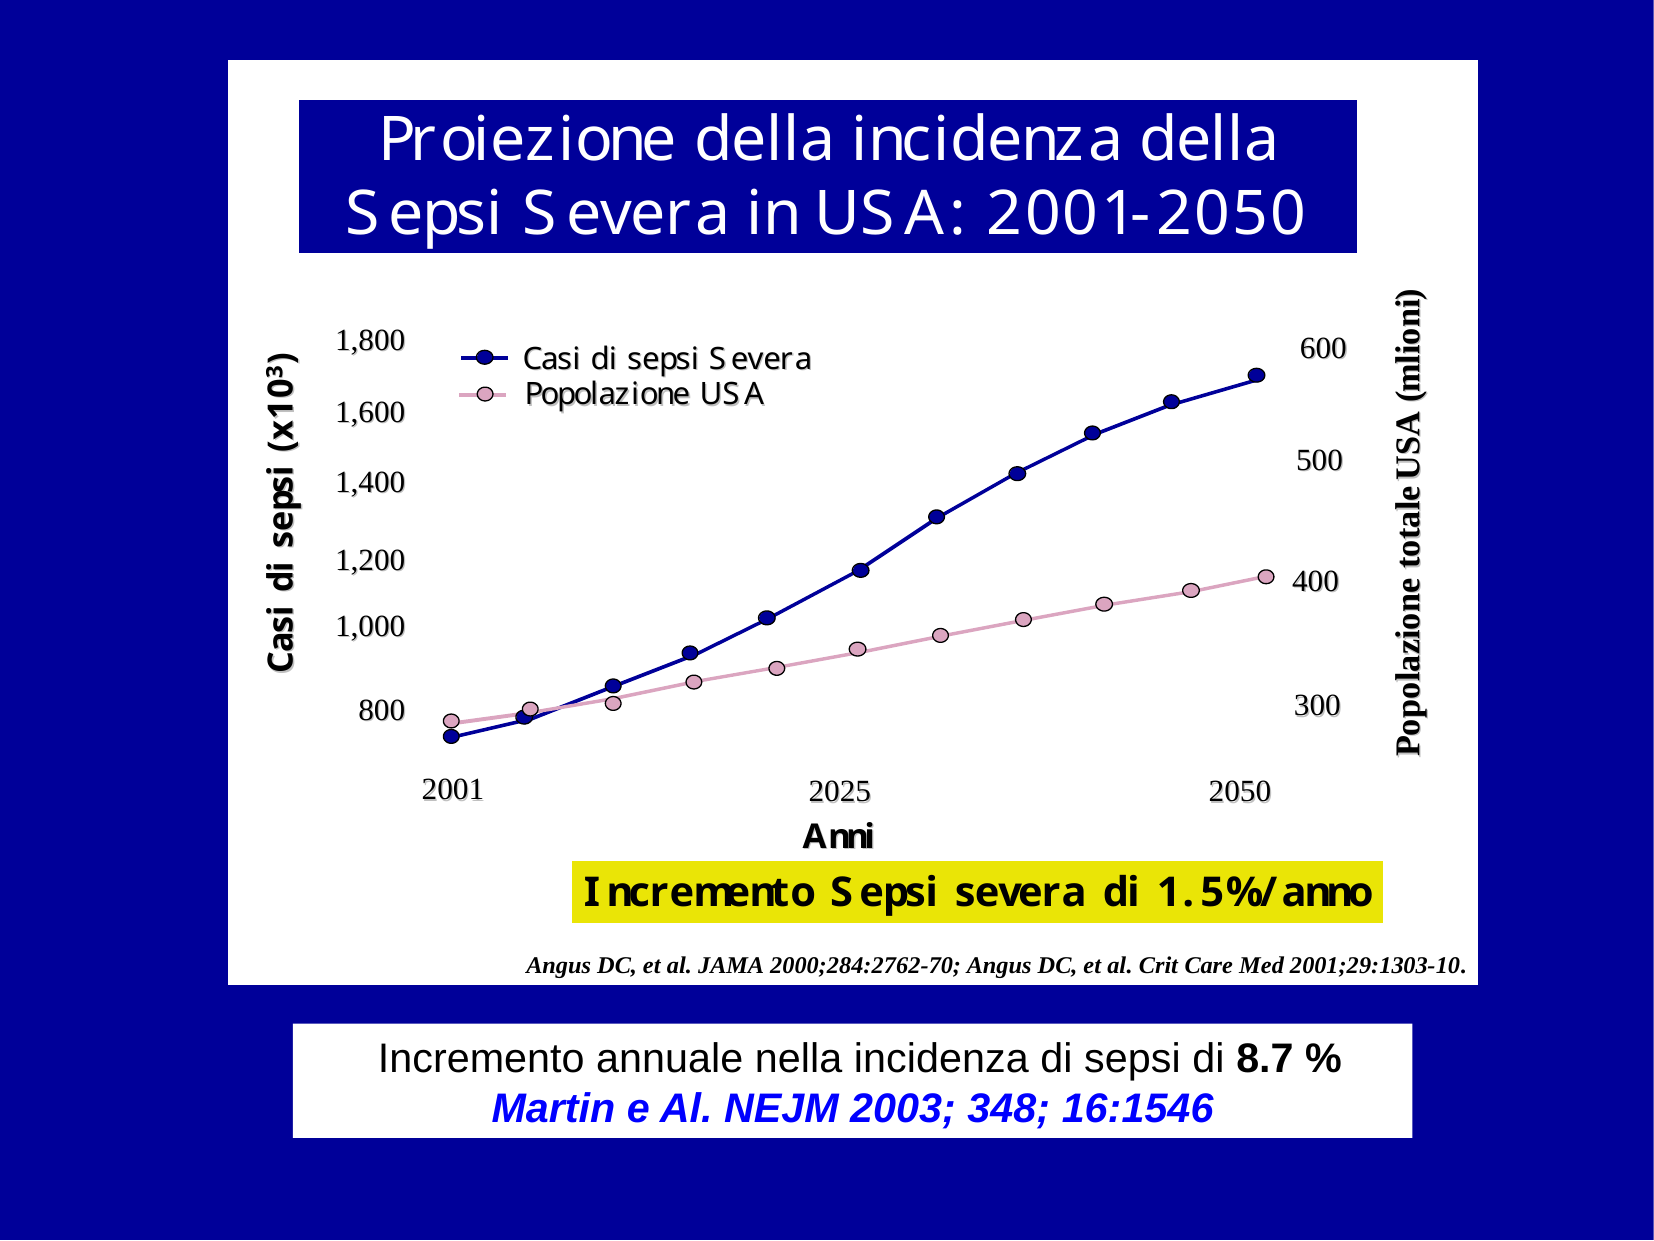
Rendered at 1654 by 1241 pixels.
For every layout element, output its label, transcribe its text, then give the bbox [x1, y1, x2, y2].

text_box Incremento annuale nella incidenza di sepsi di 8.7 % Martin e Al. NEJM 2003; 348; 16:1546 [292, 1023, 1413, 1138]
chart [227, 60, 1478, 985]
